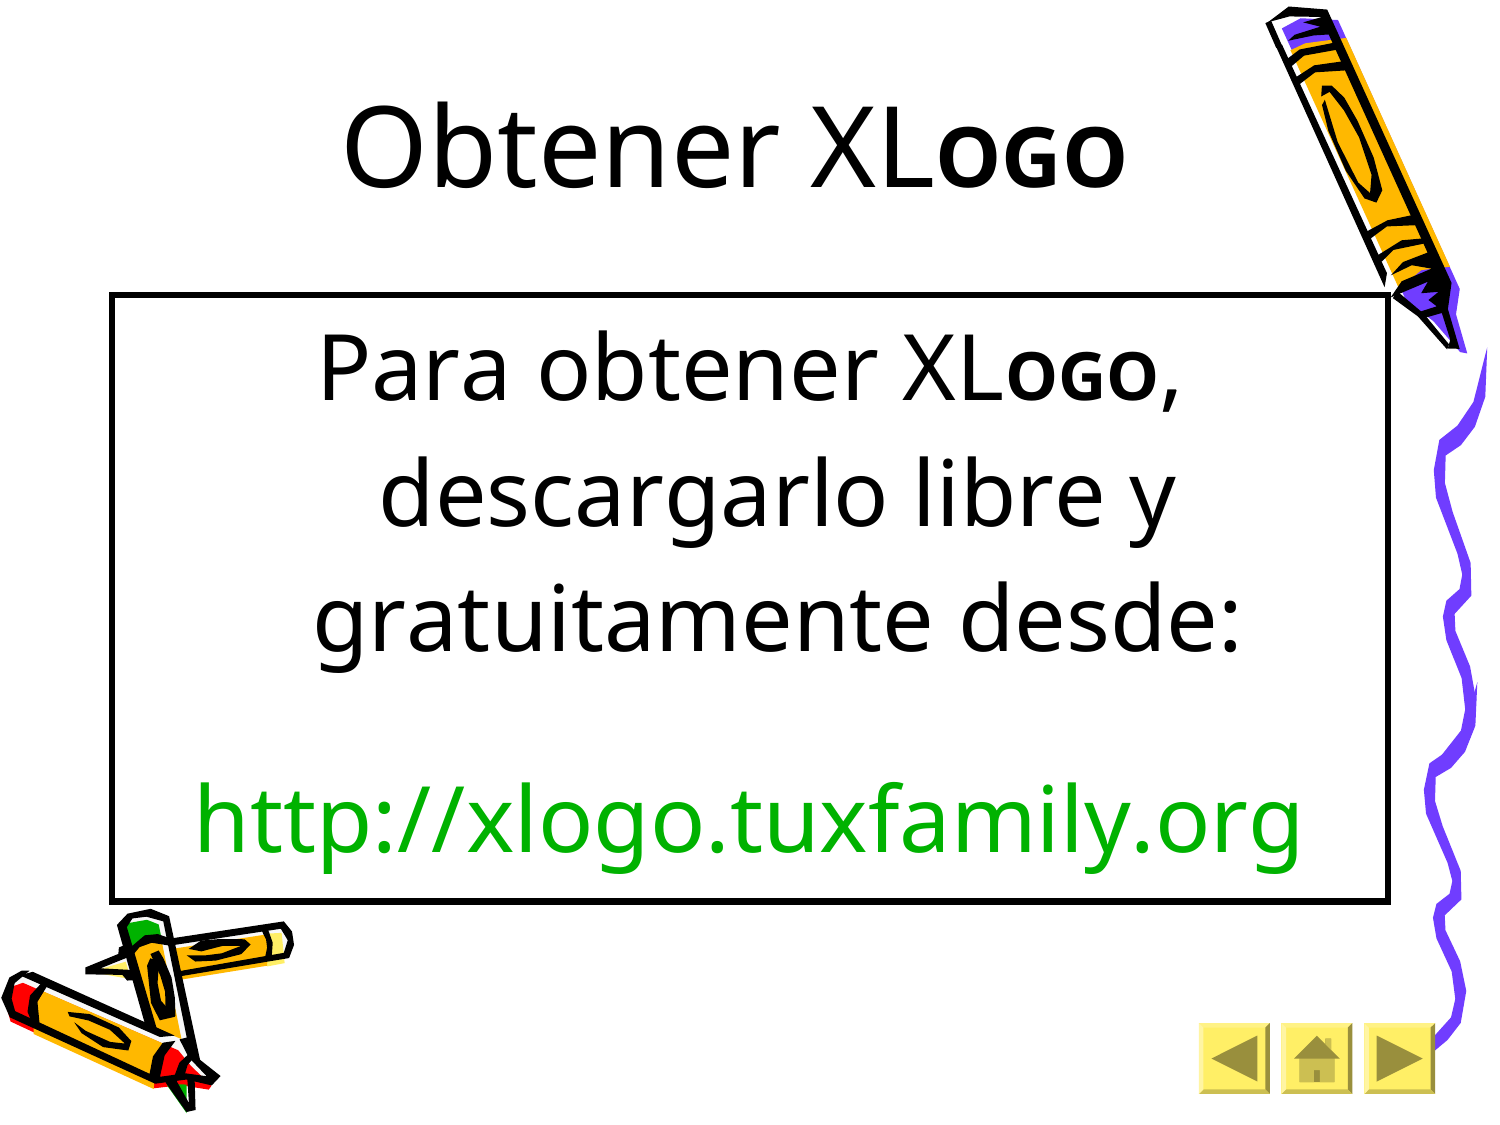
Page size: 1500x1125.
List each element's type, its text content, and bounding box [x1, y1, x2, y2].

text_box [1200, 1023, 1270, 1094]
list Para obtener XLOGO, descargarlo libre y gratuitamente desde: http://xlogo.tuxfamily.org [112, 295, 1388, 902]
text_box [1366, 1023, 1436, 1094]
text_box [1283, 1023, 1353, 1094]
title Obtener XLOGO [171, 55, 1299, 229]
